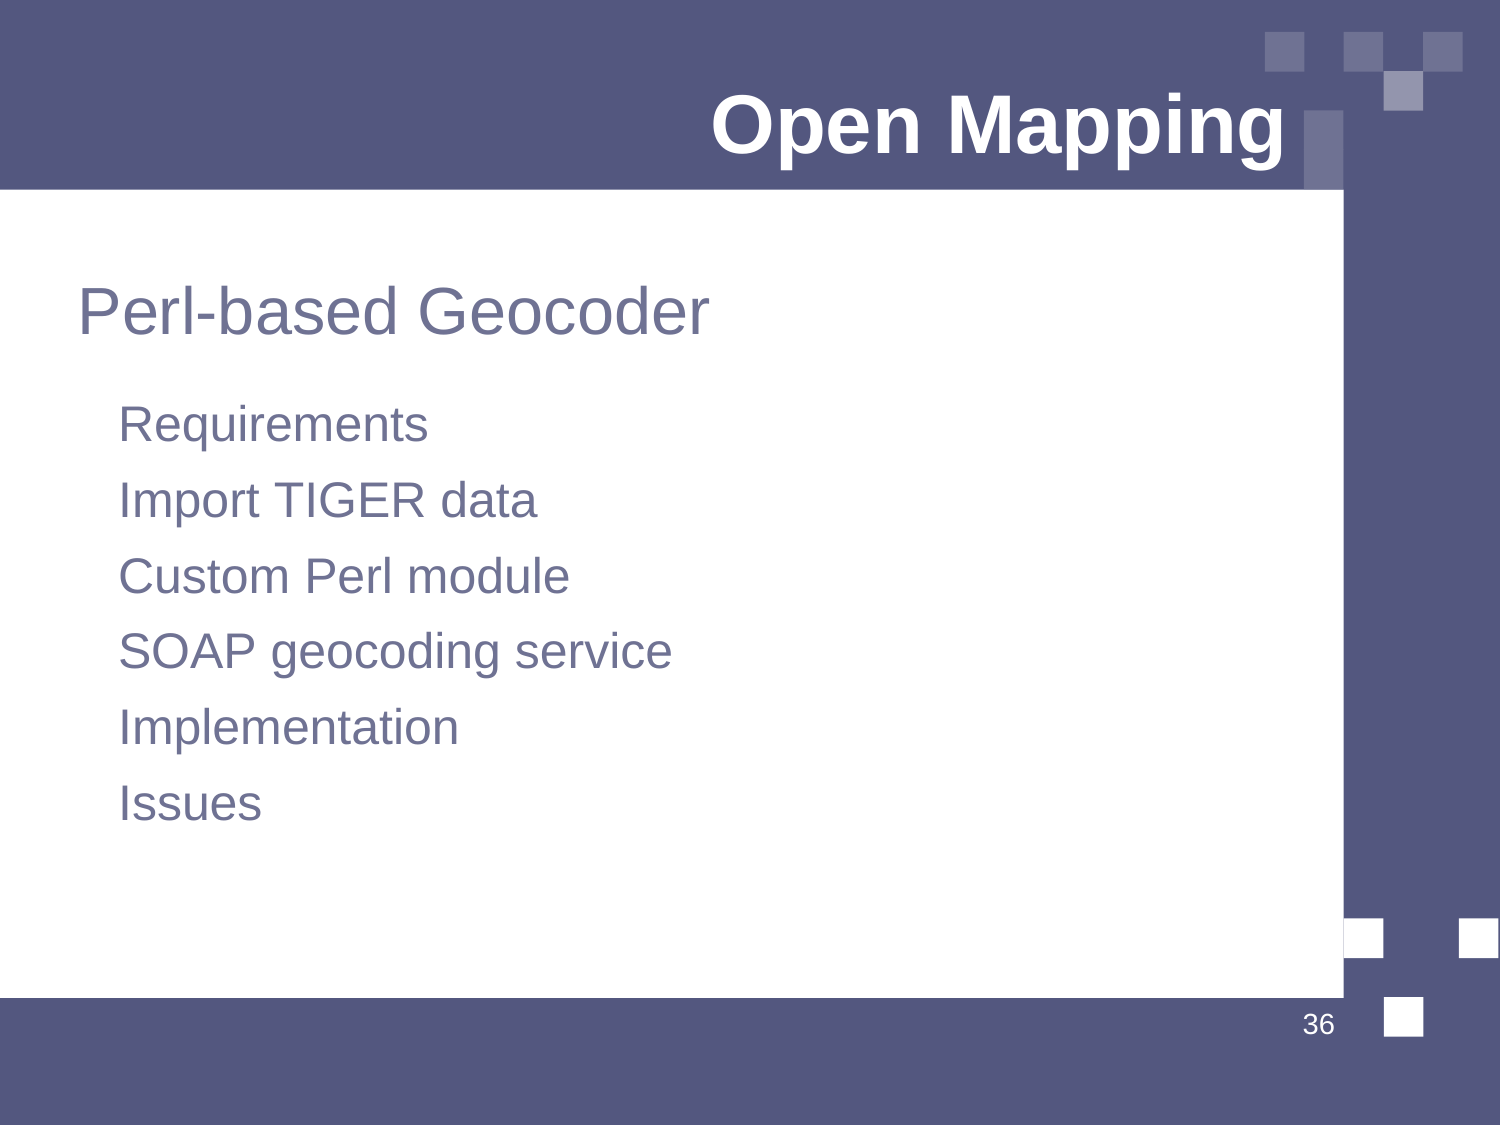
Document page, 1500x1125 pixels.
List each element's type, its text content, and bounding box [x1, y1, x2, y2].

title Open Mapping [58, 74, 1288, 176]
list Perl-based Geocoder Requirements Import TIGER data Custom Perl module SOAP geocoding service Implementation Issues [59, 236, 1289, 931]
